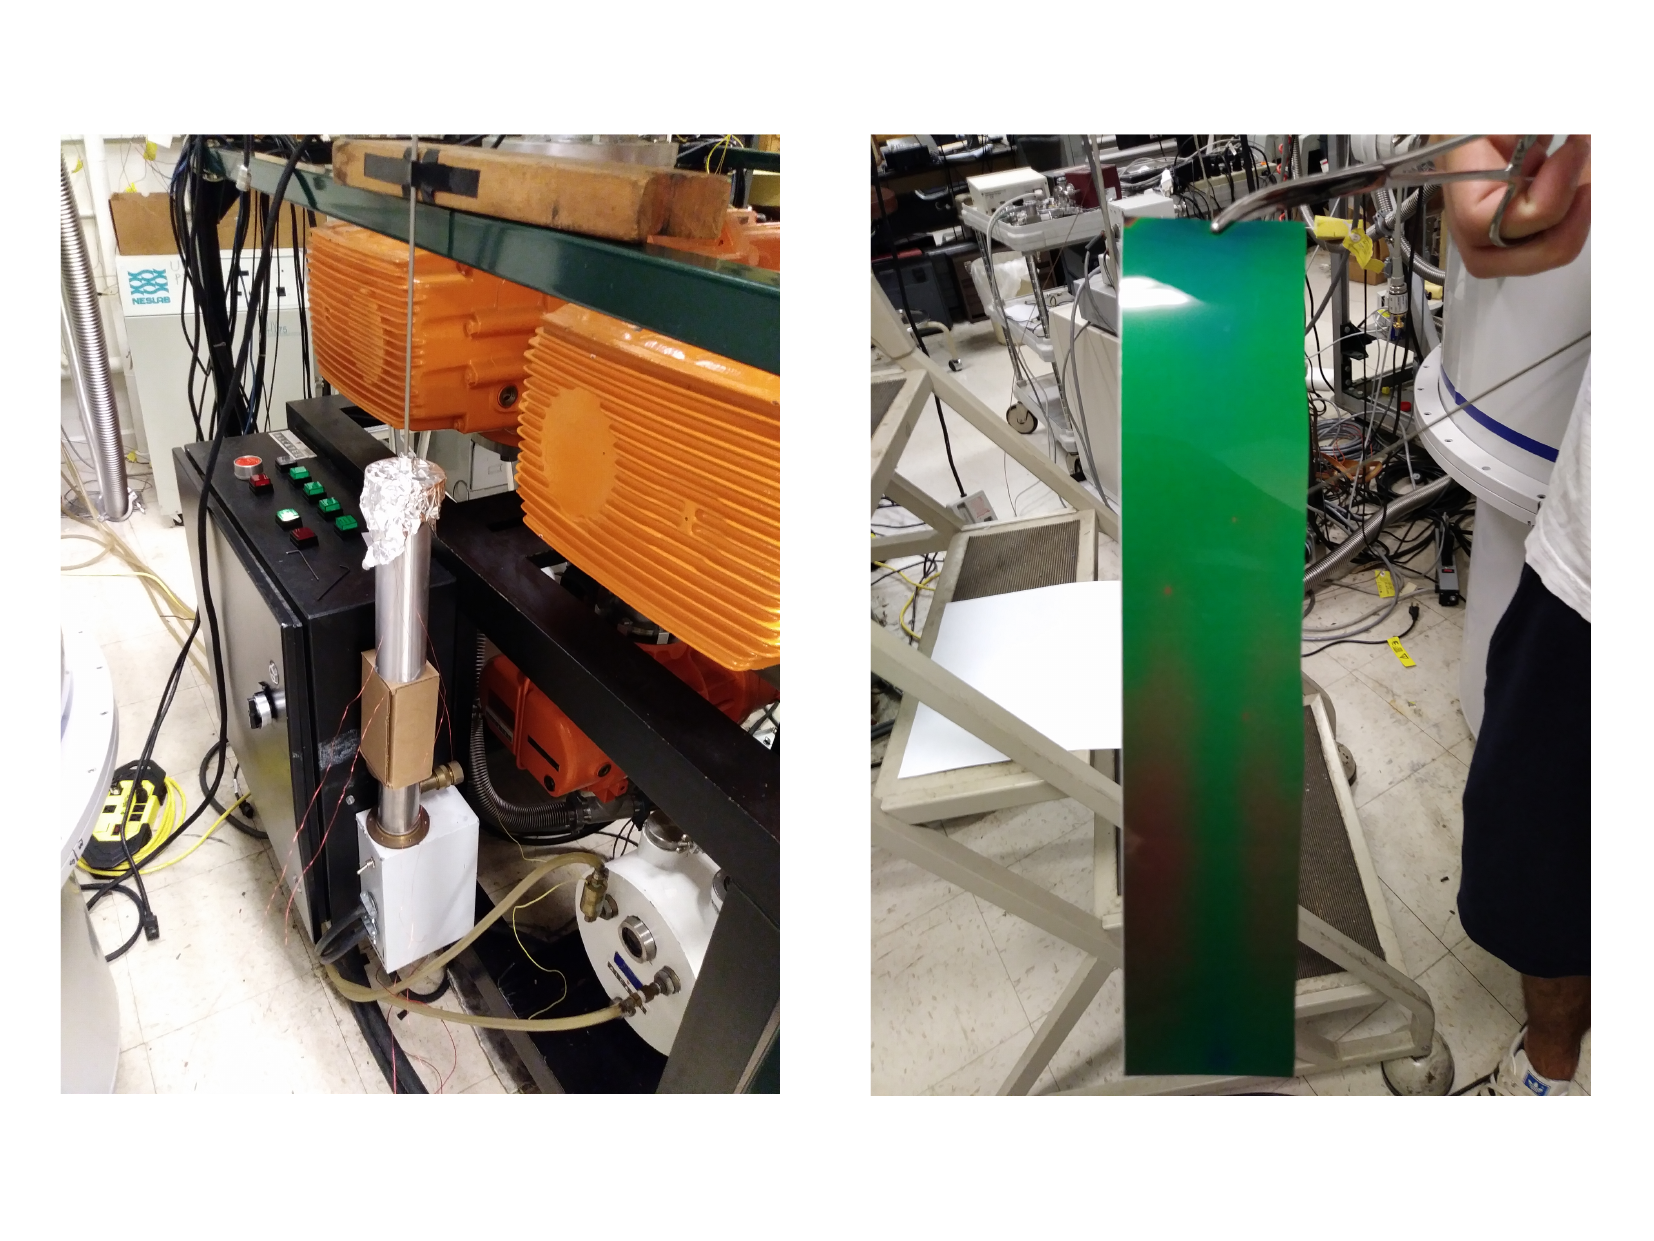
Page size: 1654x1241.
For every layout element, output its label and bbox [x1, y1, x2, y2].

picture [870, 135, 1591, 1096]
picture [60, 135, 780, 1094]
